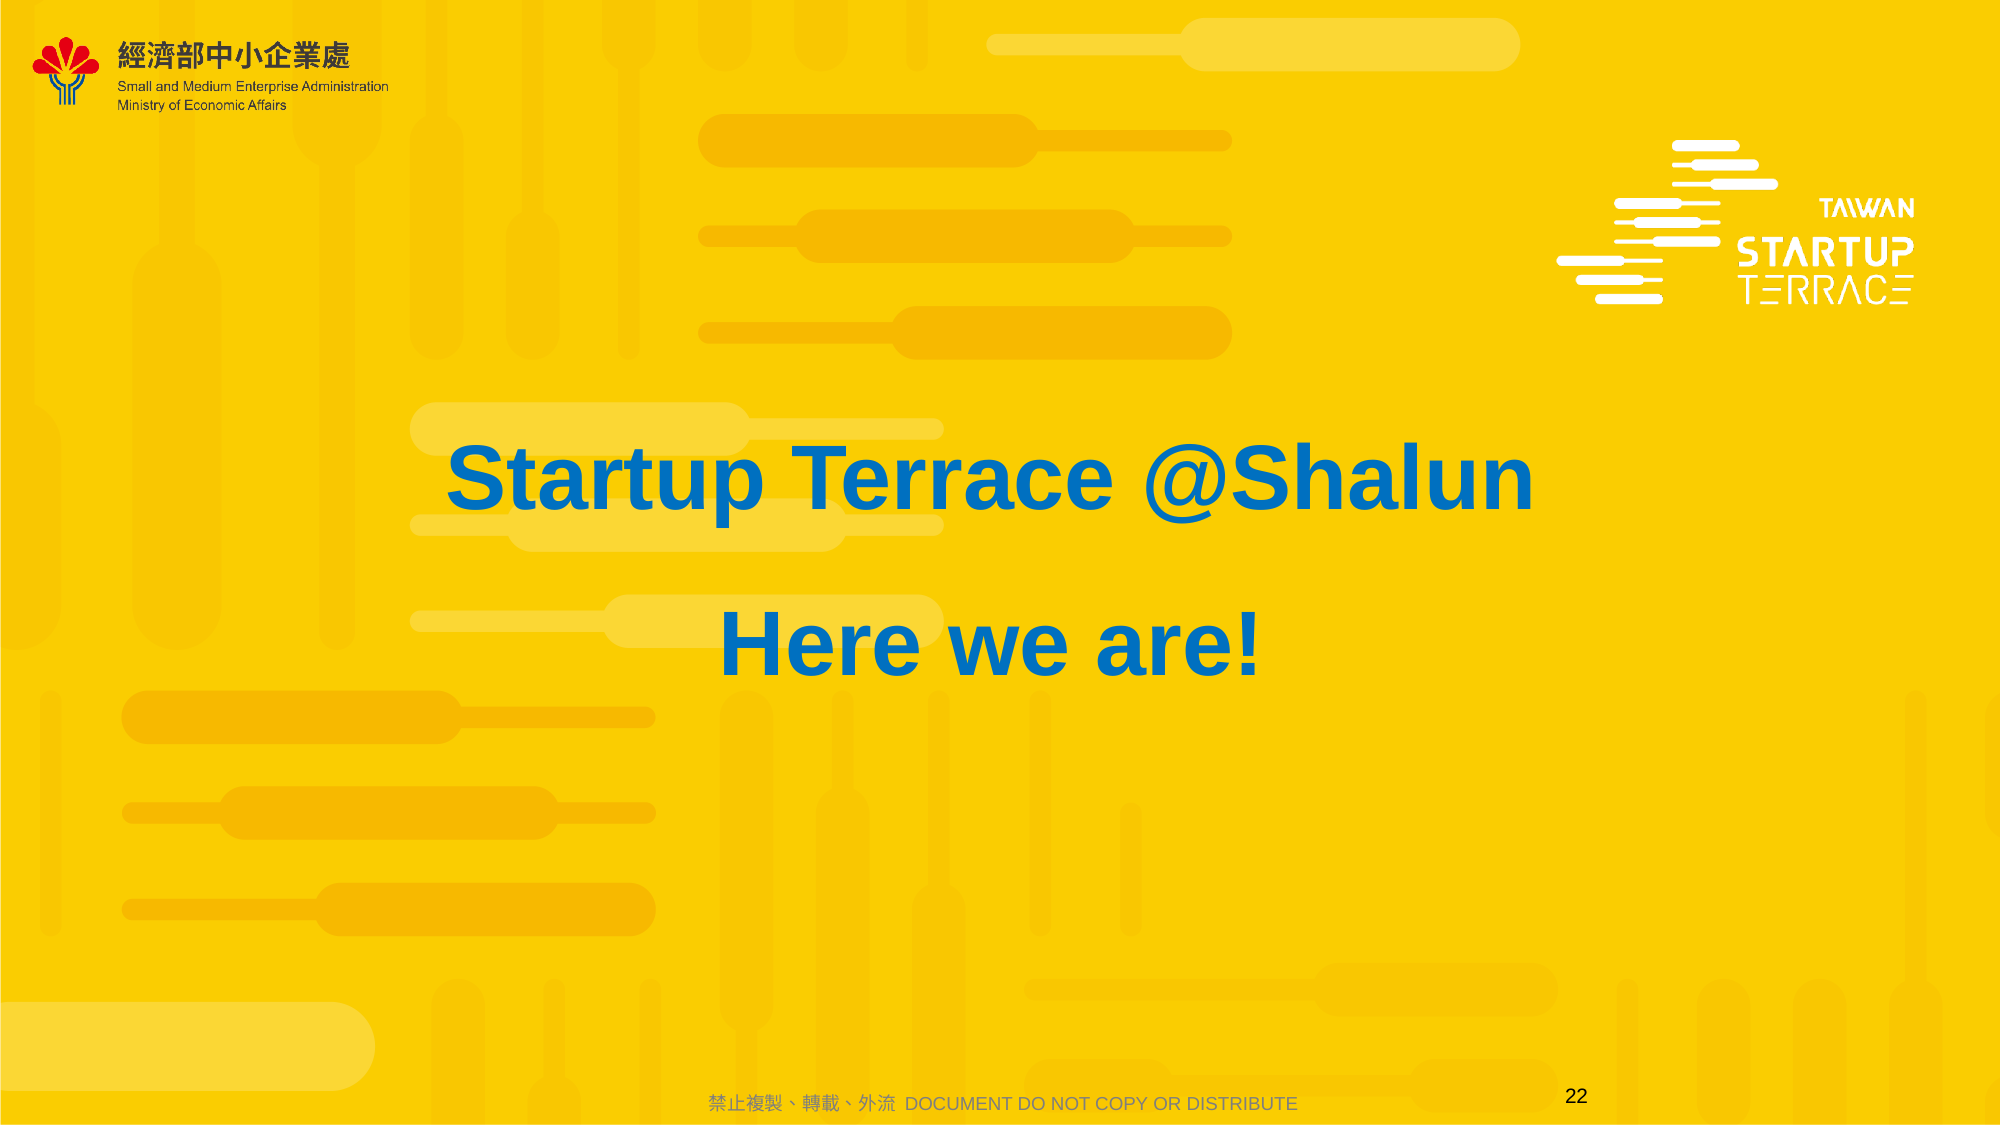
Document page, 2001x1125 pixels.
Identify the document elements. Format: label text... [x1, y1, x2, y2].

text_box 22 [1550, 1064, 2000, 1125]
title Startup Terrace @Shalun Here we are! [241, 309, 1742, 701]
